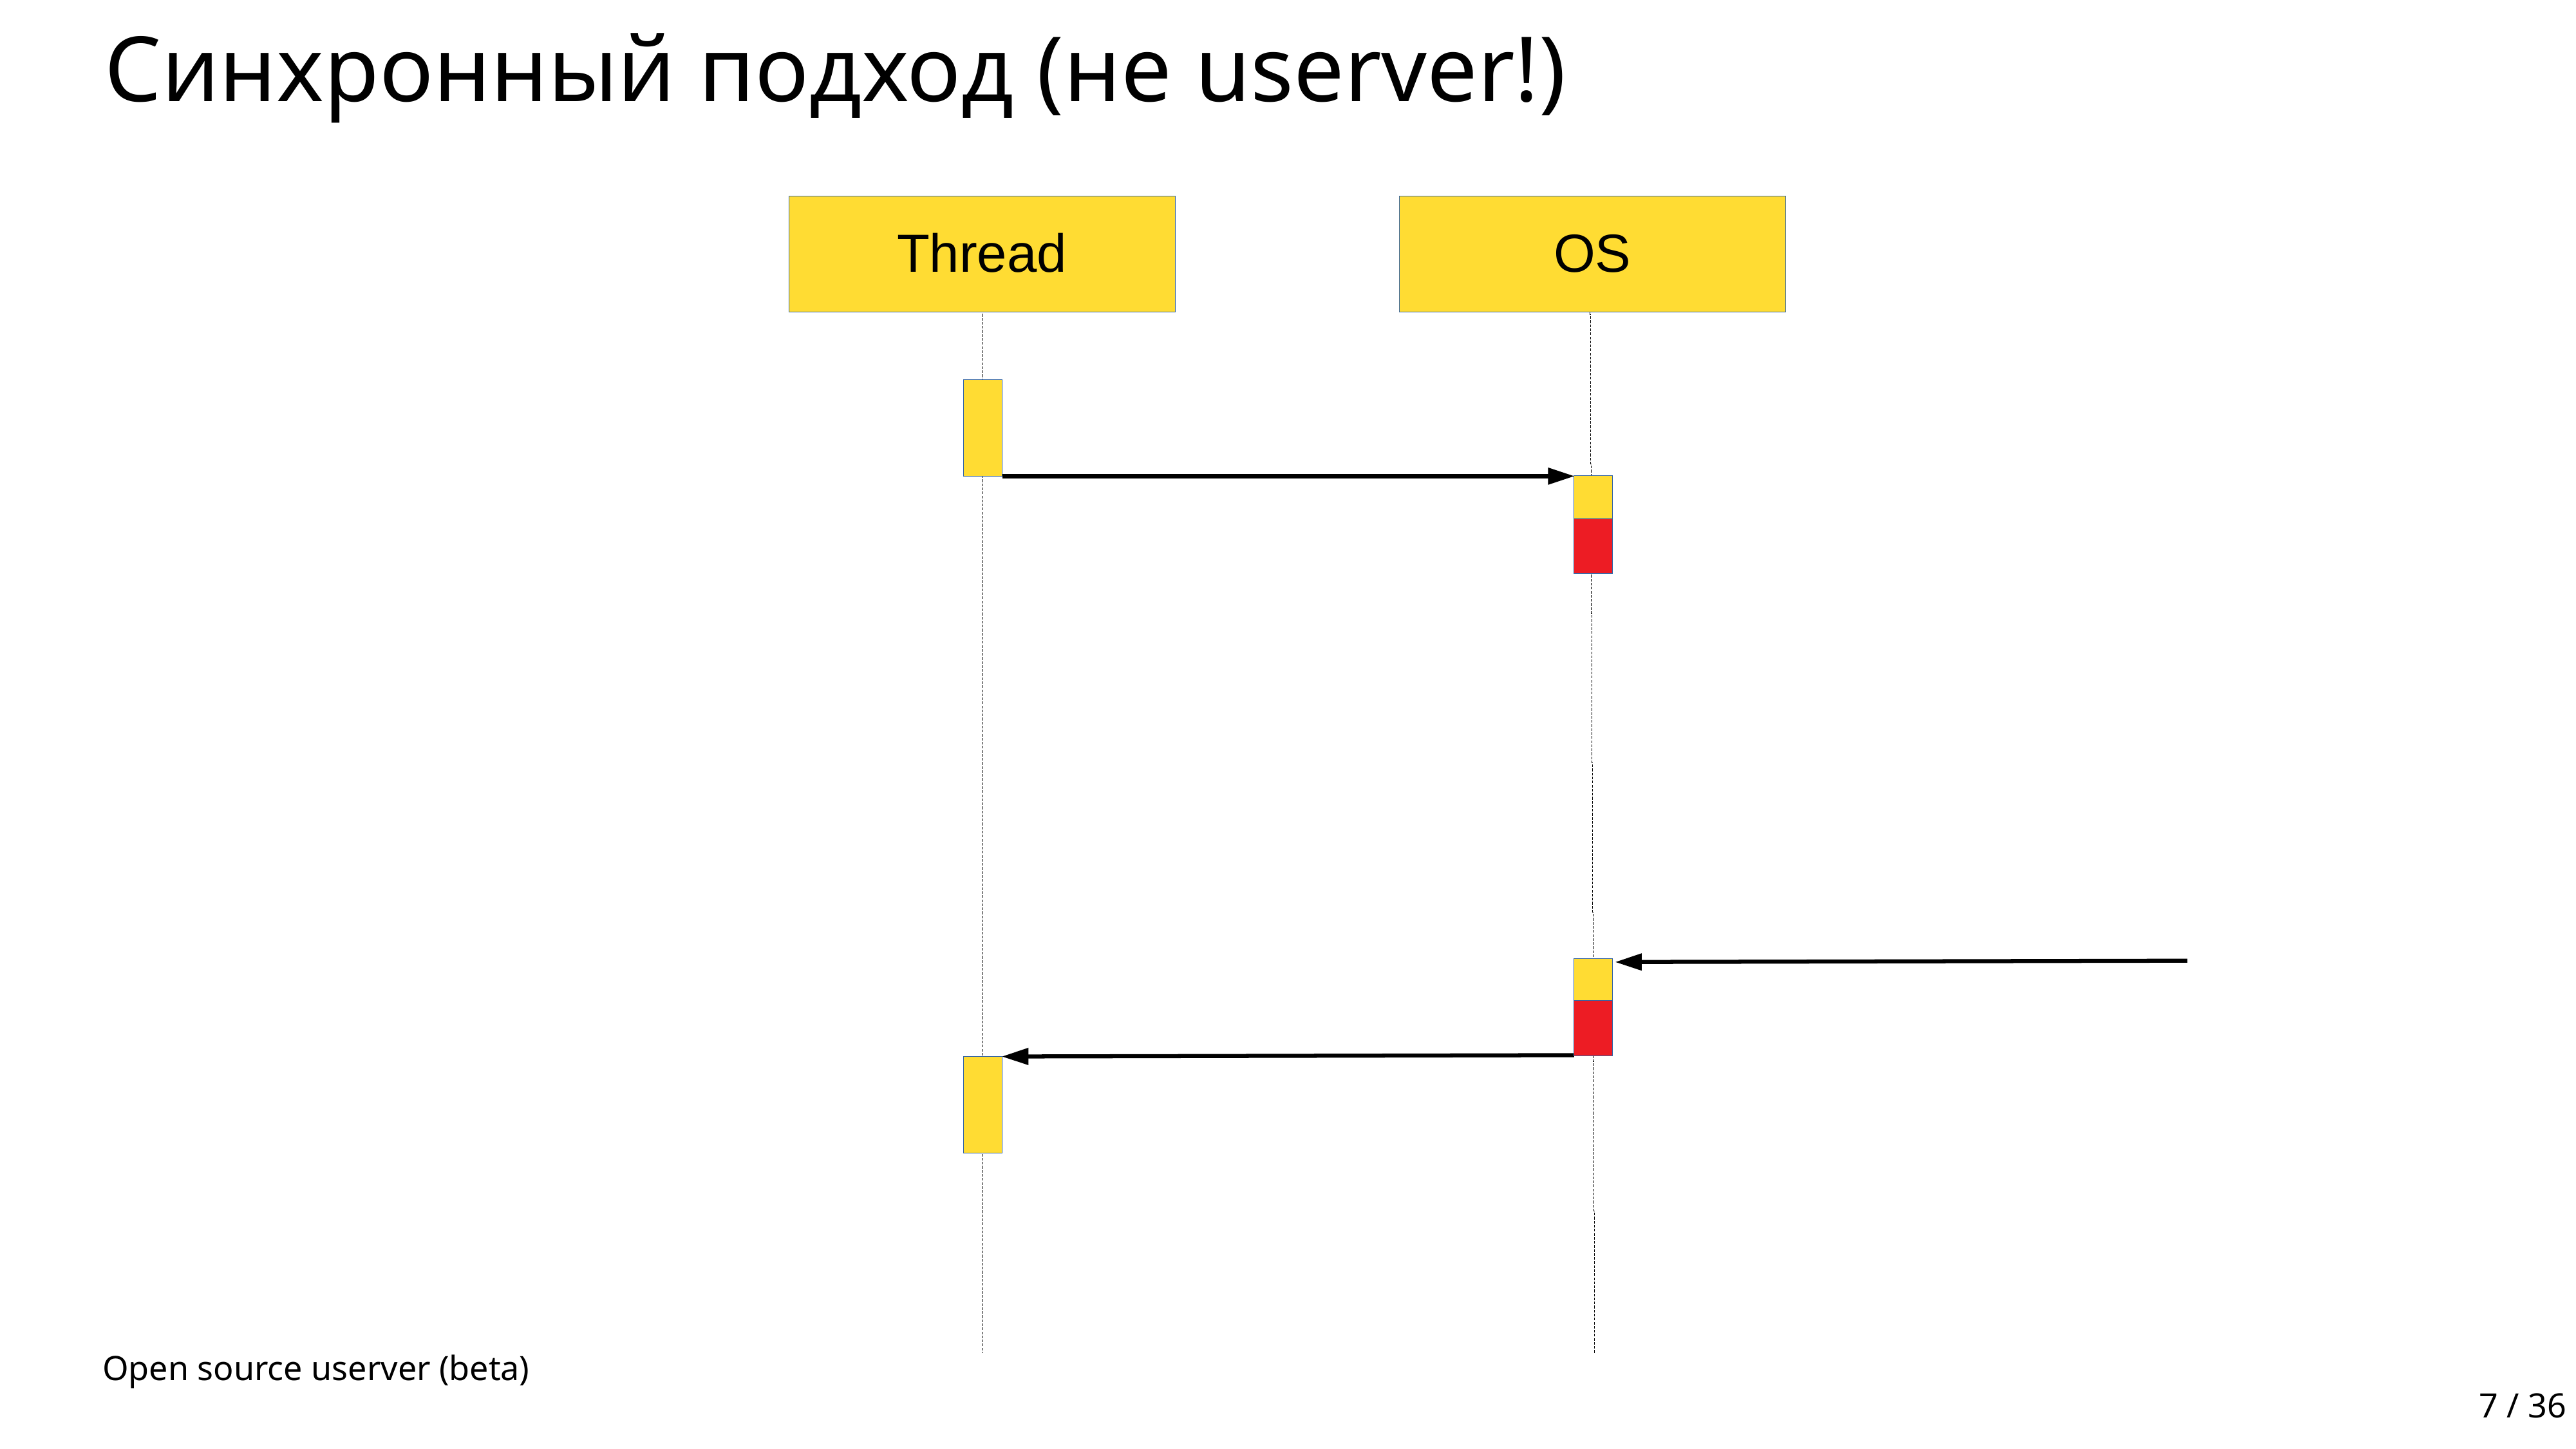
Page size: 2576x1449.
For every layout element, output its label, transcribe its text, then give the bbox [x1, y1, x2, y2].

text_box Thread [789, 196, 1176, 312]
text_box OS [1399, 196, 1786, 312]
text_box [963, 379, 1002, 477]
text_box [1574, 958, 1613, 1056]
list Open source userver (beta) [93, 1338, 1190, 1393]
list <number> / 36 [1479, 1376, 2576, 1431]
text_box [1574, 475, 1613, 574]
title Синхронный подход (не userver!) [95, 19, 2576, 155]
text_box [963, 1056, 1002, 1153]
